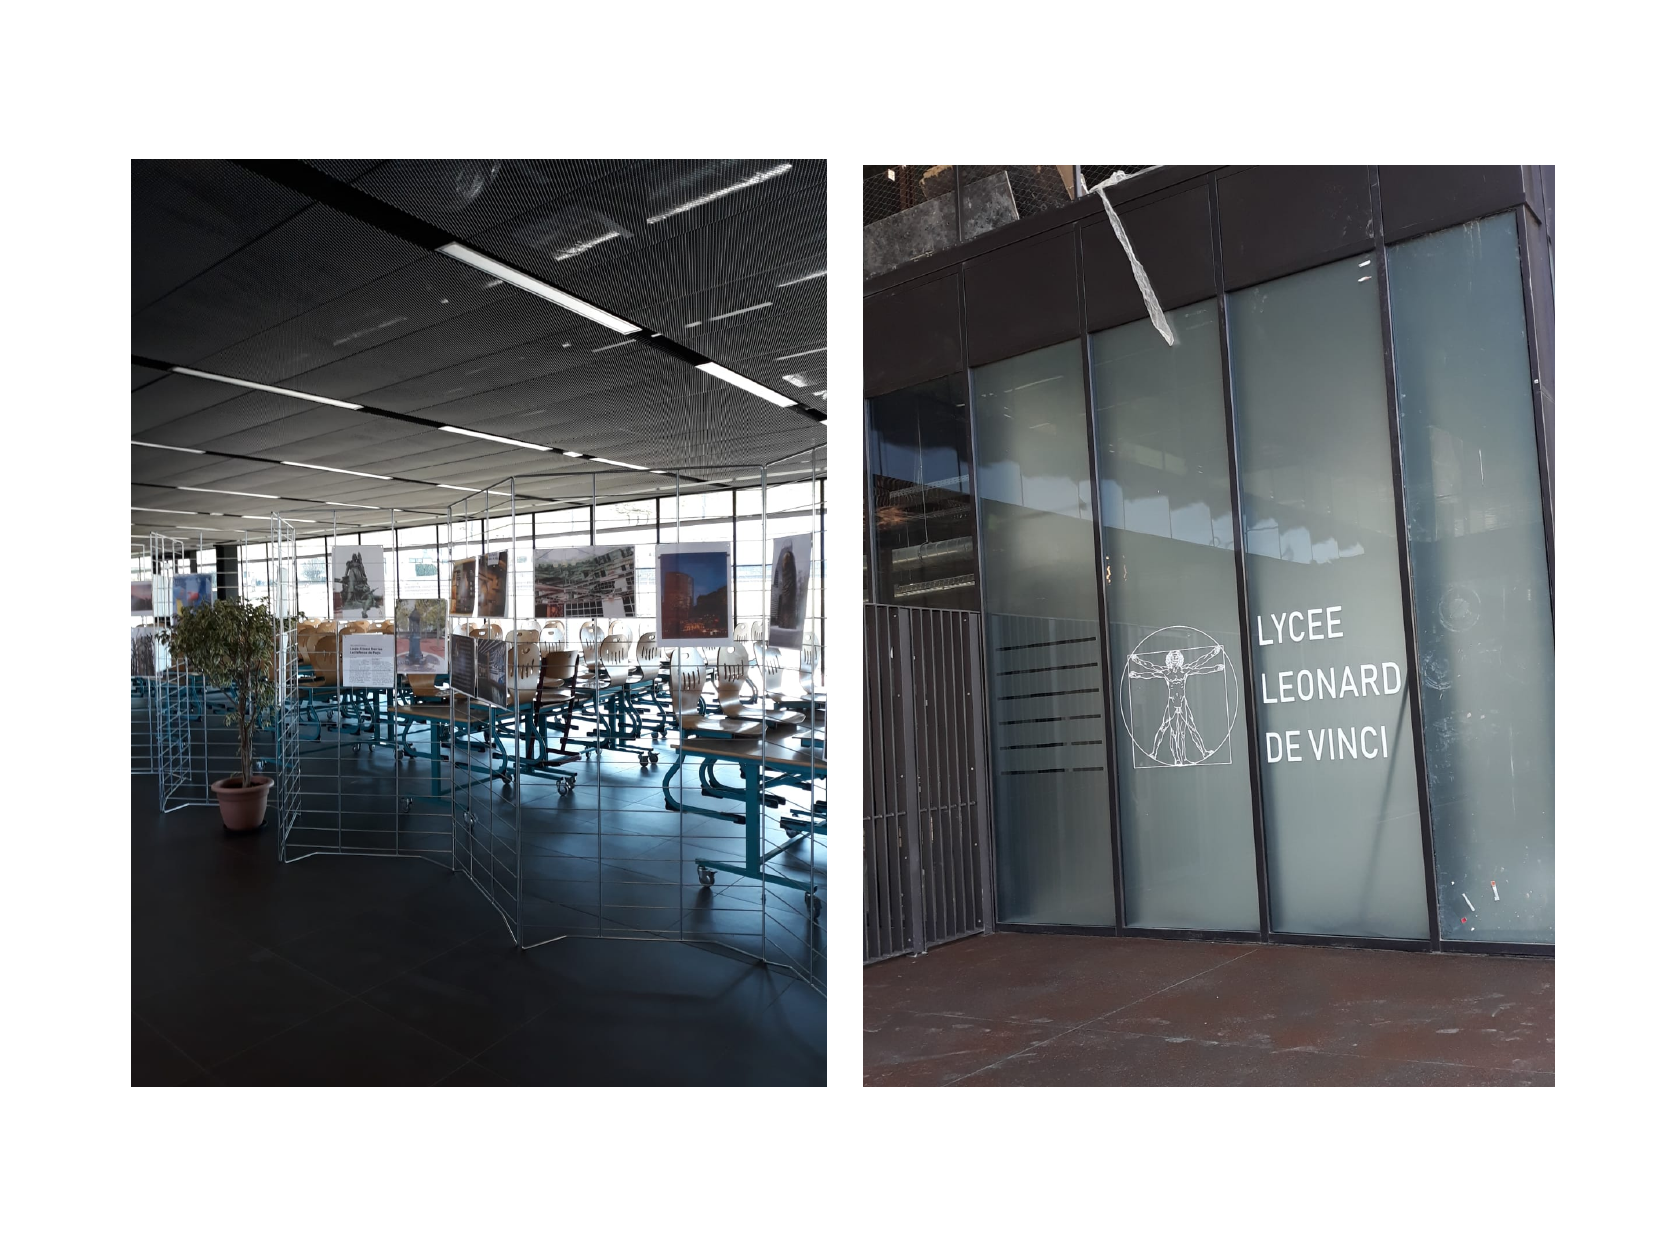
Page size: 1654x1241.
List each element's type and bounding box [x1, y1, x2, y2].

picture [131, 159, 827, 1087]
picture [863, 165, 1555, 1087]
